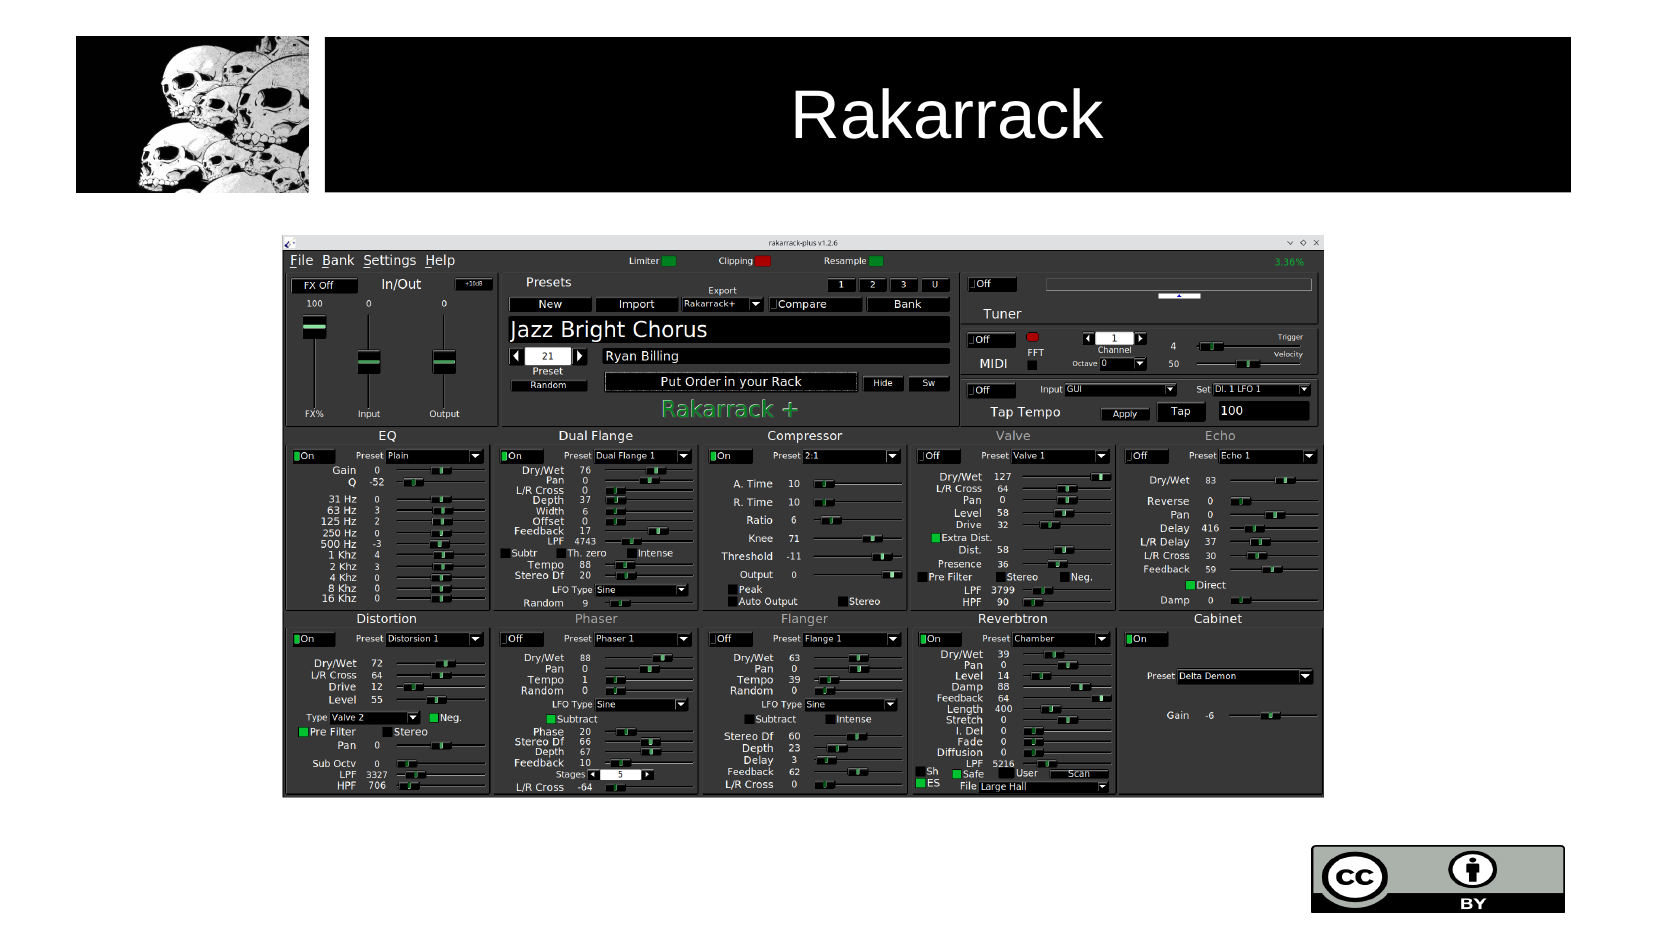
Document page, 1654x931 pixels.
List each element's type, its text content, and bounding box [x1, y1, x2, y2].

picture [1311, 845, 1565, 913]
picture [76, 36, 309, 193]
title Rakarrack [324, 37, 1571, 193]
picture [247, 206, 1359, 839]
